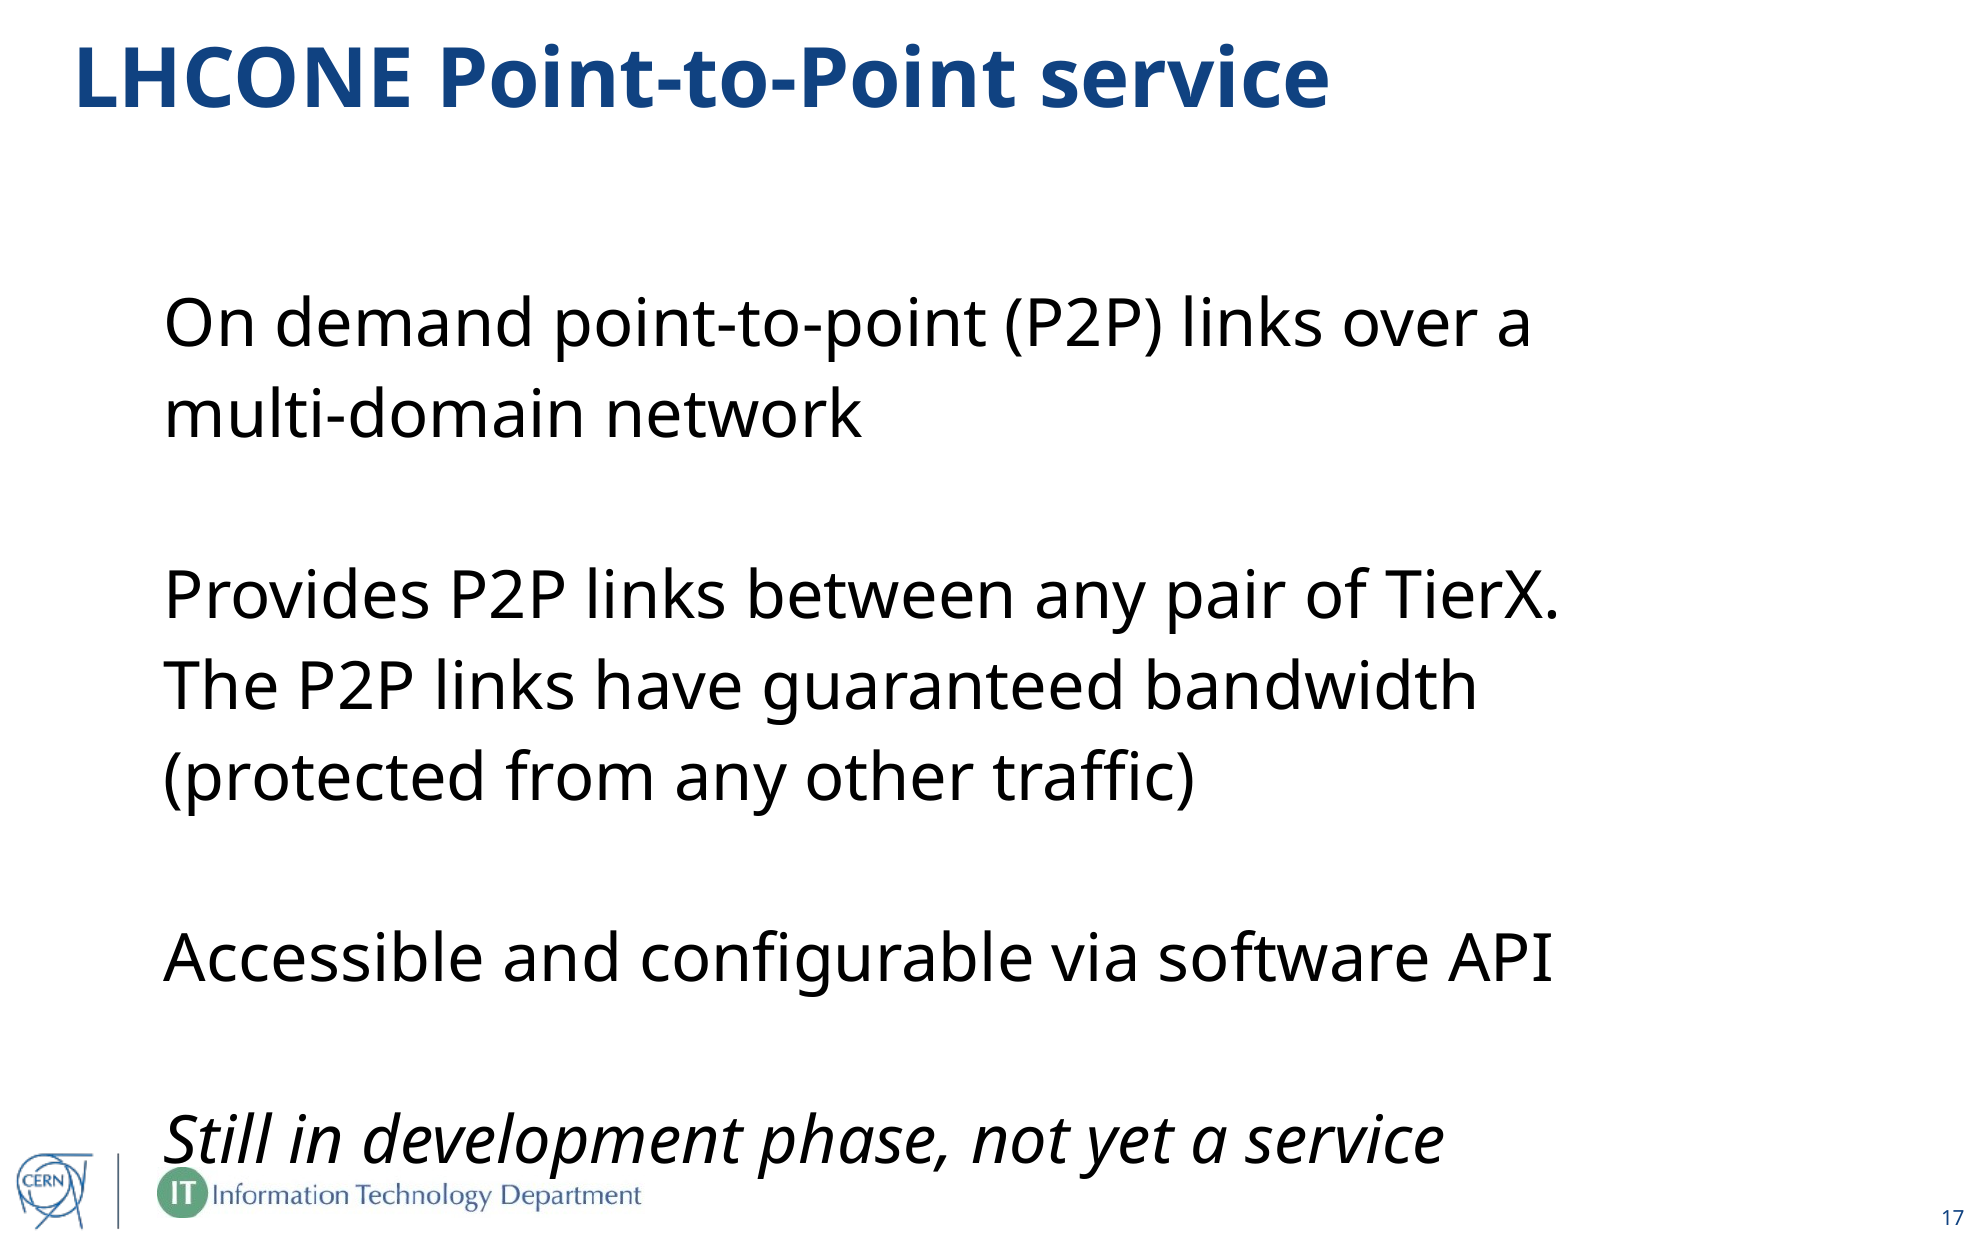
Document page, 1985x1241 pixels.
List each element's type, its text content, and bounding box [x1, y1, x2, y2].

text_box On demand point-to-point (P2P) links over a multi-domain network Provides P2P links between any pair of TierX. The P2P links have guaranteed bandwidth (protected from any other traffic) Accessible and configurable via software API Still in development phase, not yet a service [149, 267, 1650, 1241]
picture [19, 1188, 64, 1207]
title LHCONE Point-to-Point service [72, 0, 1834, 166]
picture [38, 1207, 55, 1215]
picture [16, 1188, 64, 1236]
picture [51, 1200, 64, 1215]
